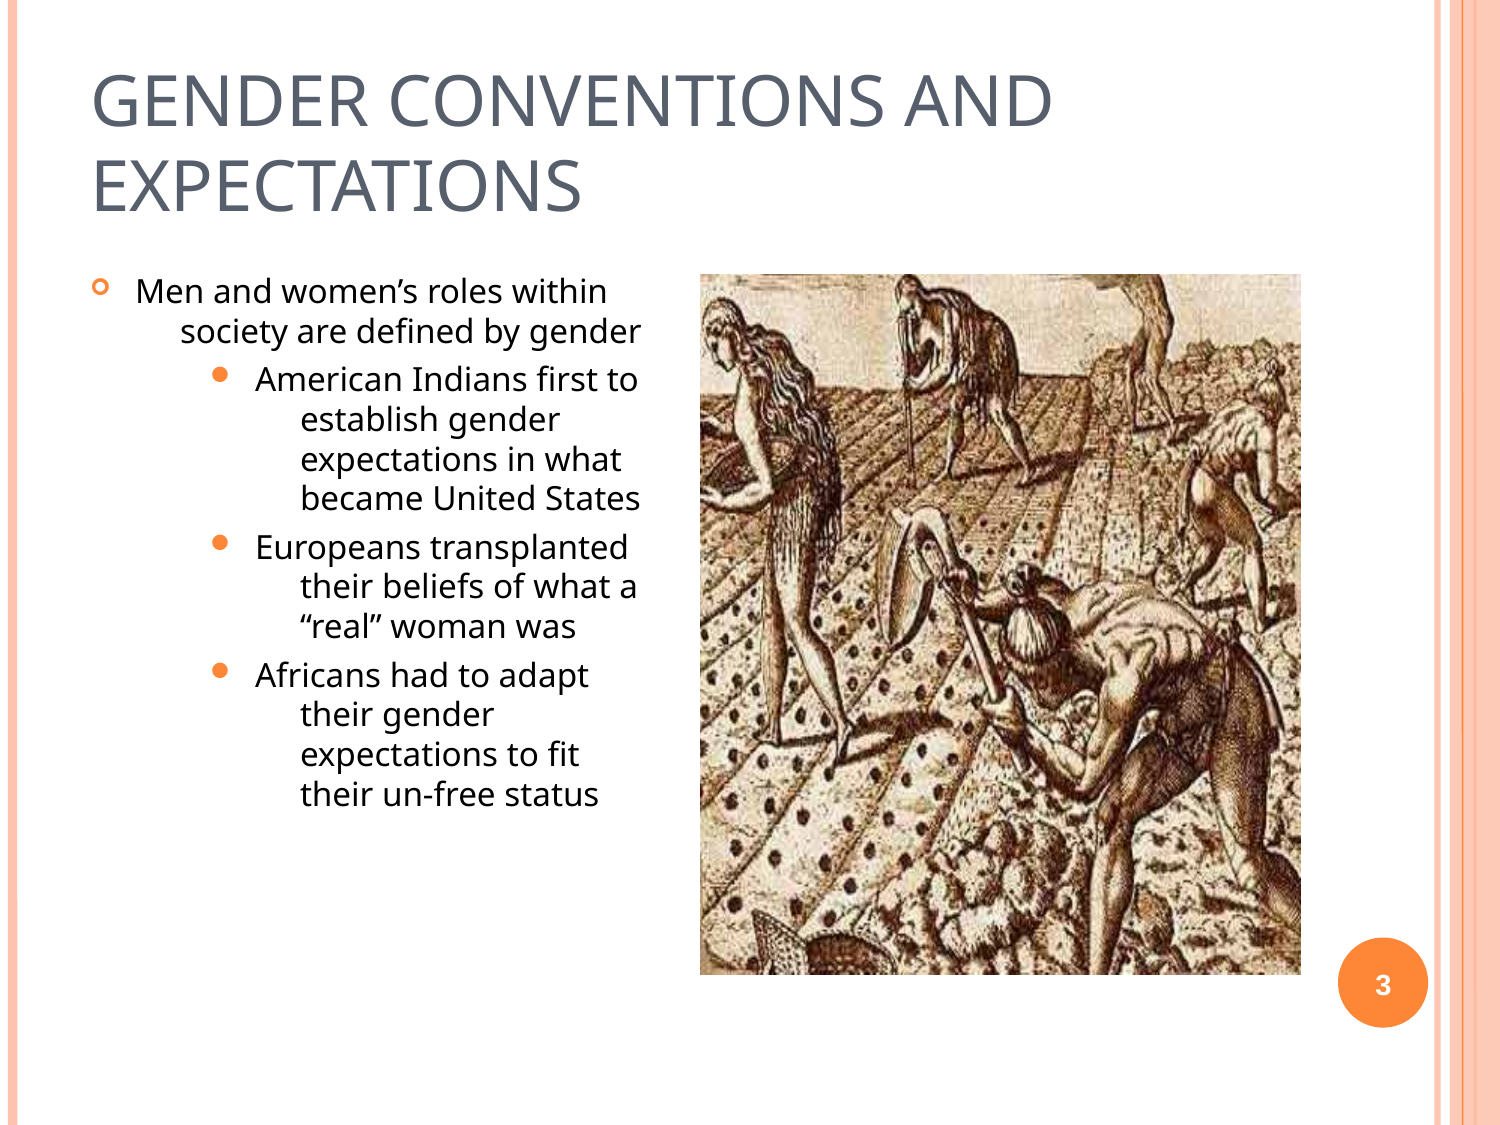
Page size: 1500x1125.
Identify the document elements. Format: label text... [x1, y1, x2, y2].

text_box [1333, 940, 1434, 1027]
picture [700, 275, 1301, 976]
list Men and women’s roles within society are defined by gender American Indians first to establish gender expectations in what became United States Europeans transplanted their beliefs of what a “real” woman was Africans had to adapt their gender expectations to fit their un-free status [75, 262, 676, 1013]
title Gender Conventions and Expectations [75, 45, 1300, 233]
